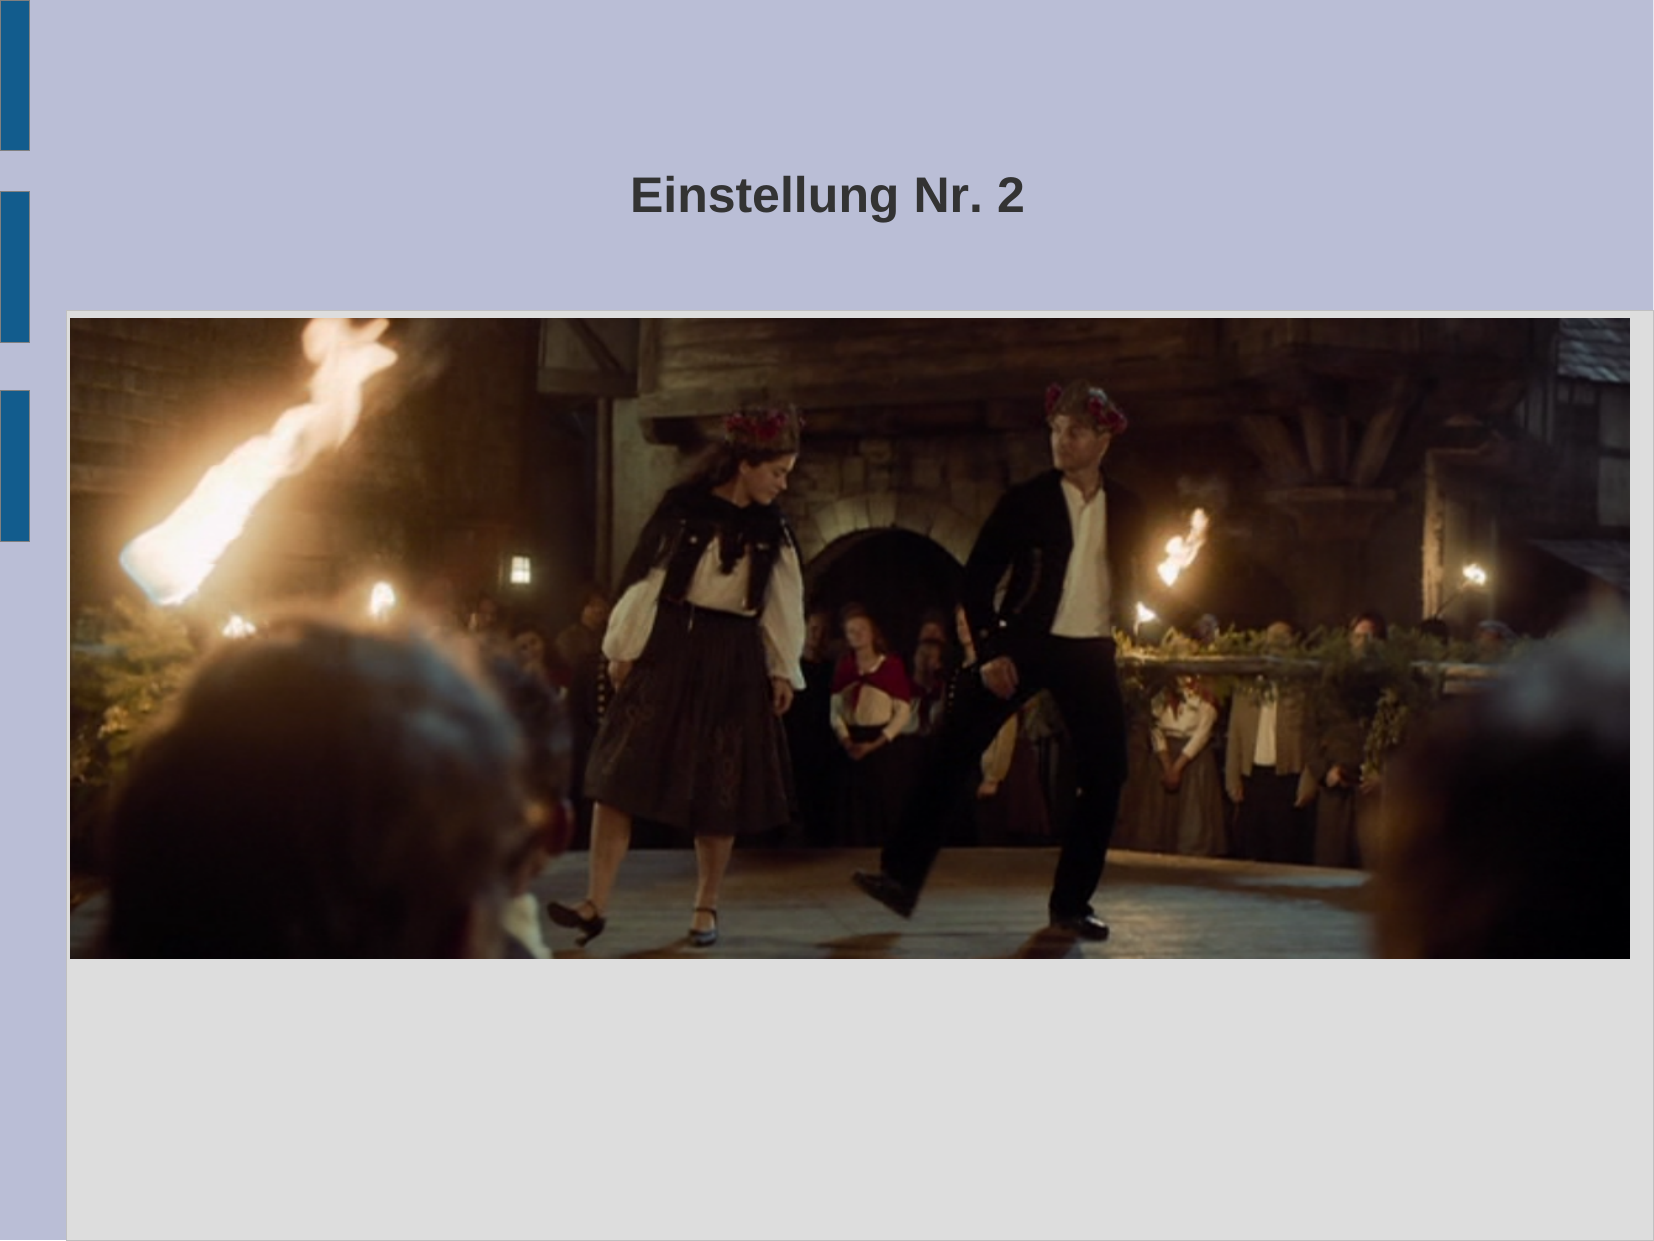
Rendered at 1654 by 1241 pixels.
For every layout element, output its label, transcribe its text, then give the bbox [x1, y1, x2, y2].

title Einstellung Nr. 2 [121, 91, 1534, 299]
picture [70, 318, 1630, 959]
